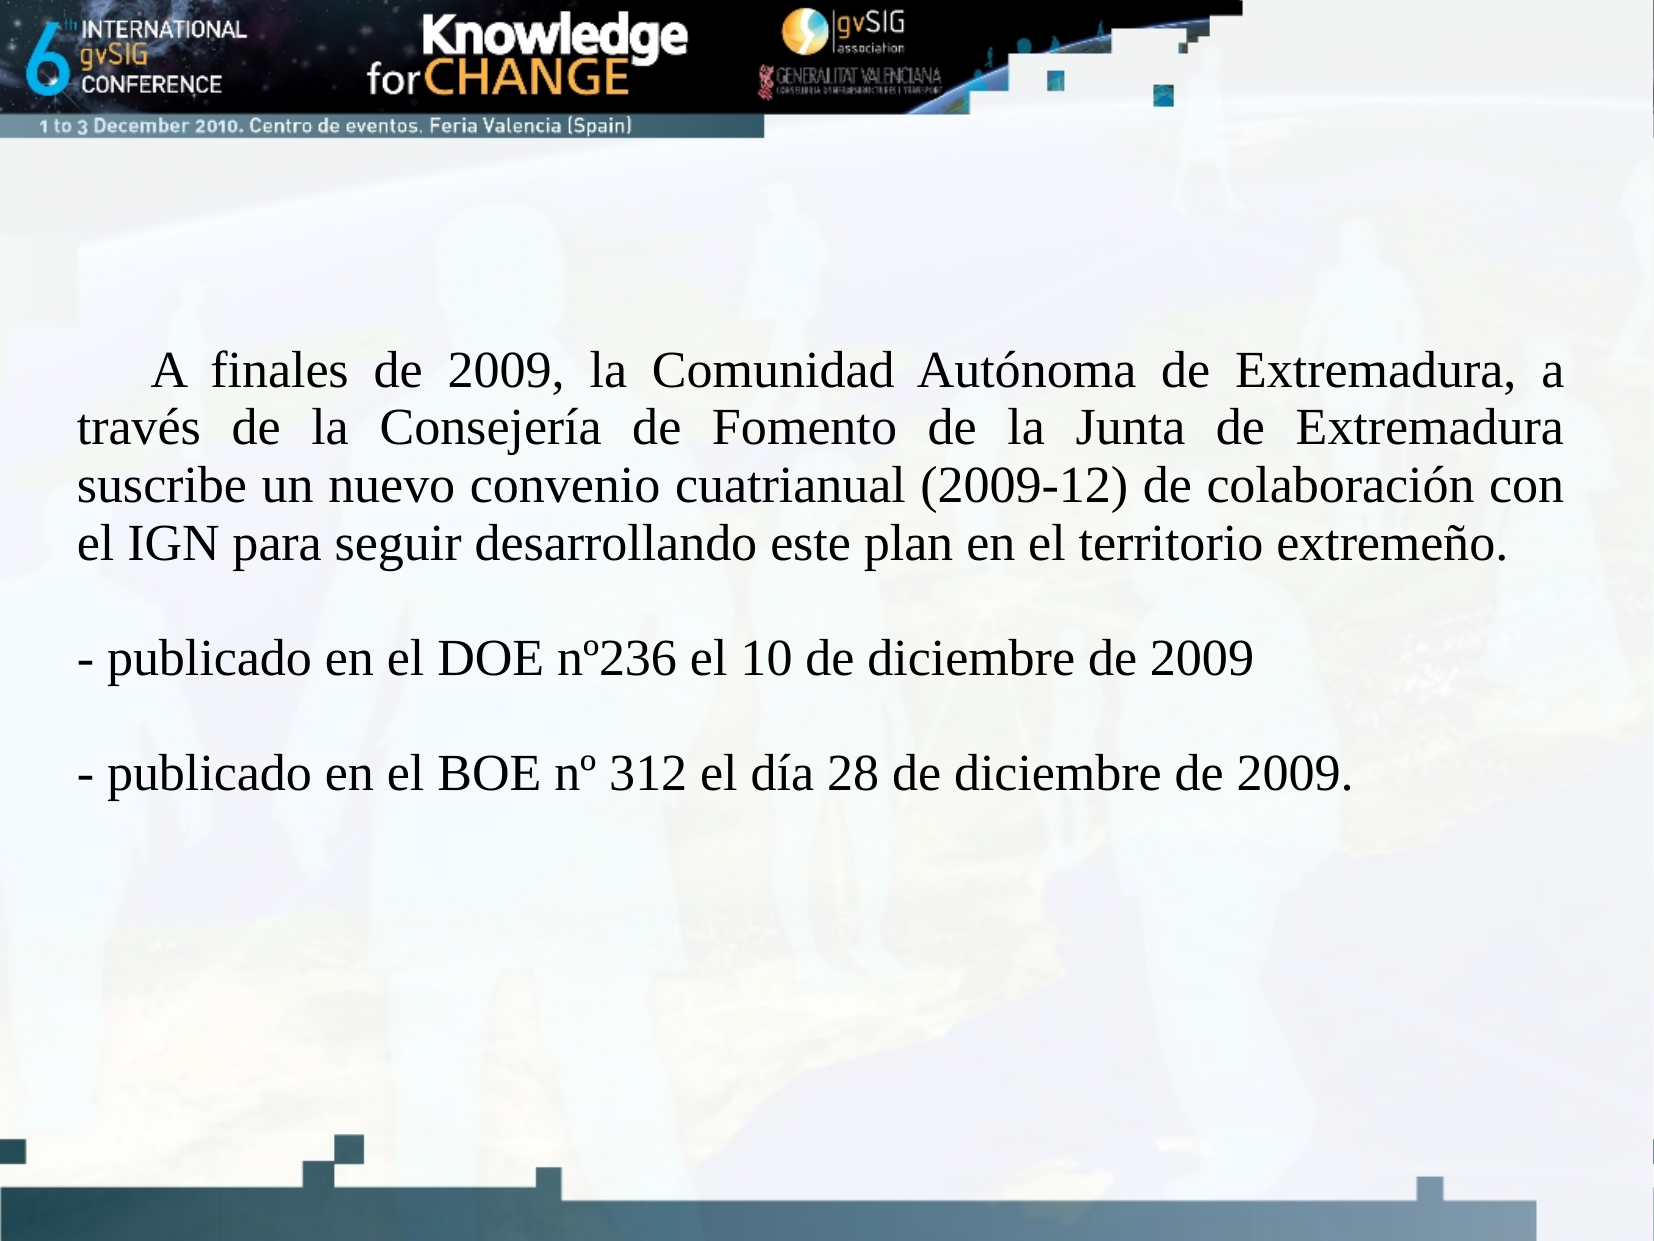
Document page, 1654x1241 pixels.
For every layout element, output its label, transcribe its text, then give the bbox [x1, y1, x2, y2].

picture [0, 0, 1654, 1241]
subtitle A finales de 2009, la Comunidad Autónoma de Extremadura, a través de la Consejería de Fomento de la Junta de Extremadura suscribe un nuevo convenio cuatrianual (2009-12) de colaboración con el IGN para seguir desarrollando este plan en el territorio extremeño. - publicado en el DOE nº236 el 10 de diciembre de 2009 - publicado en el BOE nº 312 el día 28 de diciembre de 2009. [76, 197, 1565, 945]
